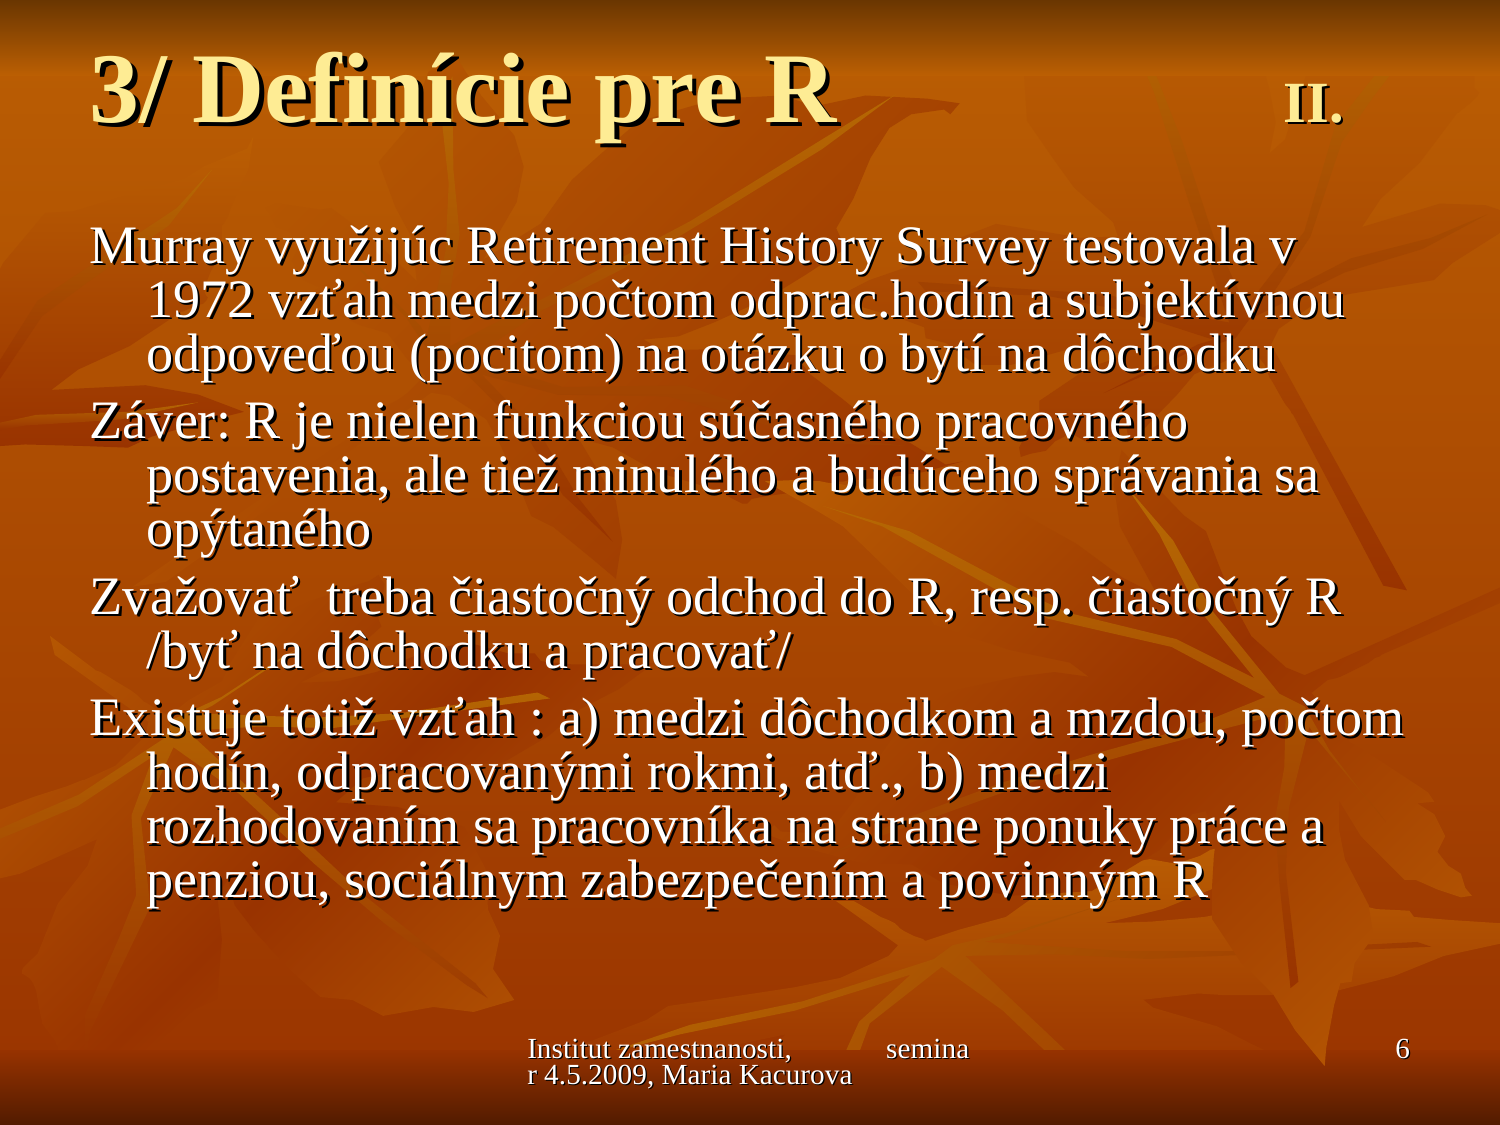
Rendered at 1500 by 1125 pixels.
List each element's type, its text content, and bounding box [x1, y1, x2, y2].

title 3/ Definície pre R II. [75, 16, 1426, 212]
list Murray využijúc Retirement History Survey testovala v 1972 vzťah medzi počtom odprac.hodín a subjektívnou odpoveďou (pocitom) na otázku o bytí na dôchodku Záver: R je nielen funkciou súčasného pracovného postavenia, ale tiež minulého a budúceho správania sa opýtaného Zvažovať treba čiastočný odchod do R, resp. čiastočný R /byť na dôchodku a pracovať/ Existuje totiž vzťah : a) medzi dôchodkom a mzdou, počtom hodín, odpracovanými rokmi, atď., b) medzi rozhodovaním sa pracovníka na strane ponuky práce a penziou, sociálnym zabezpečením a povinným R [75, 212, 1426, 1006]
